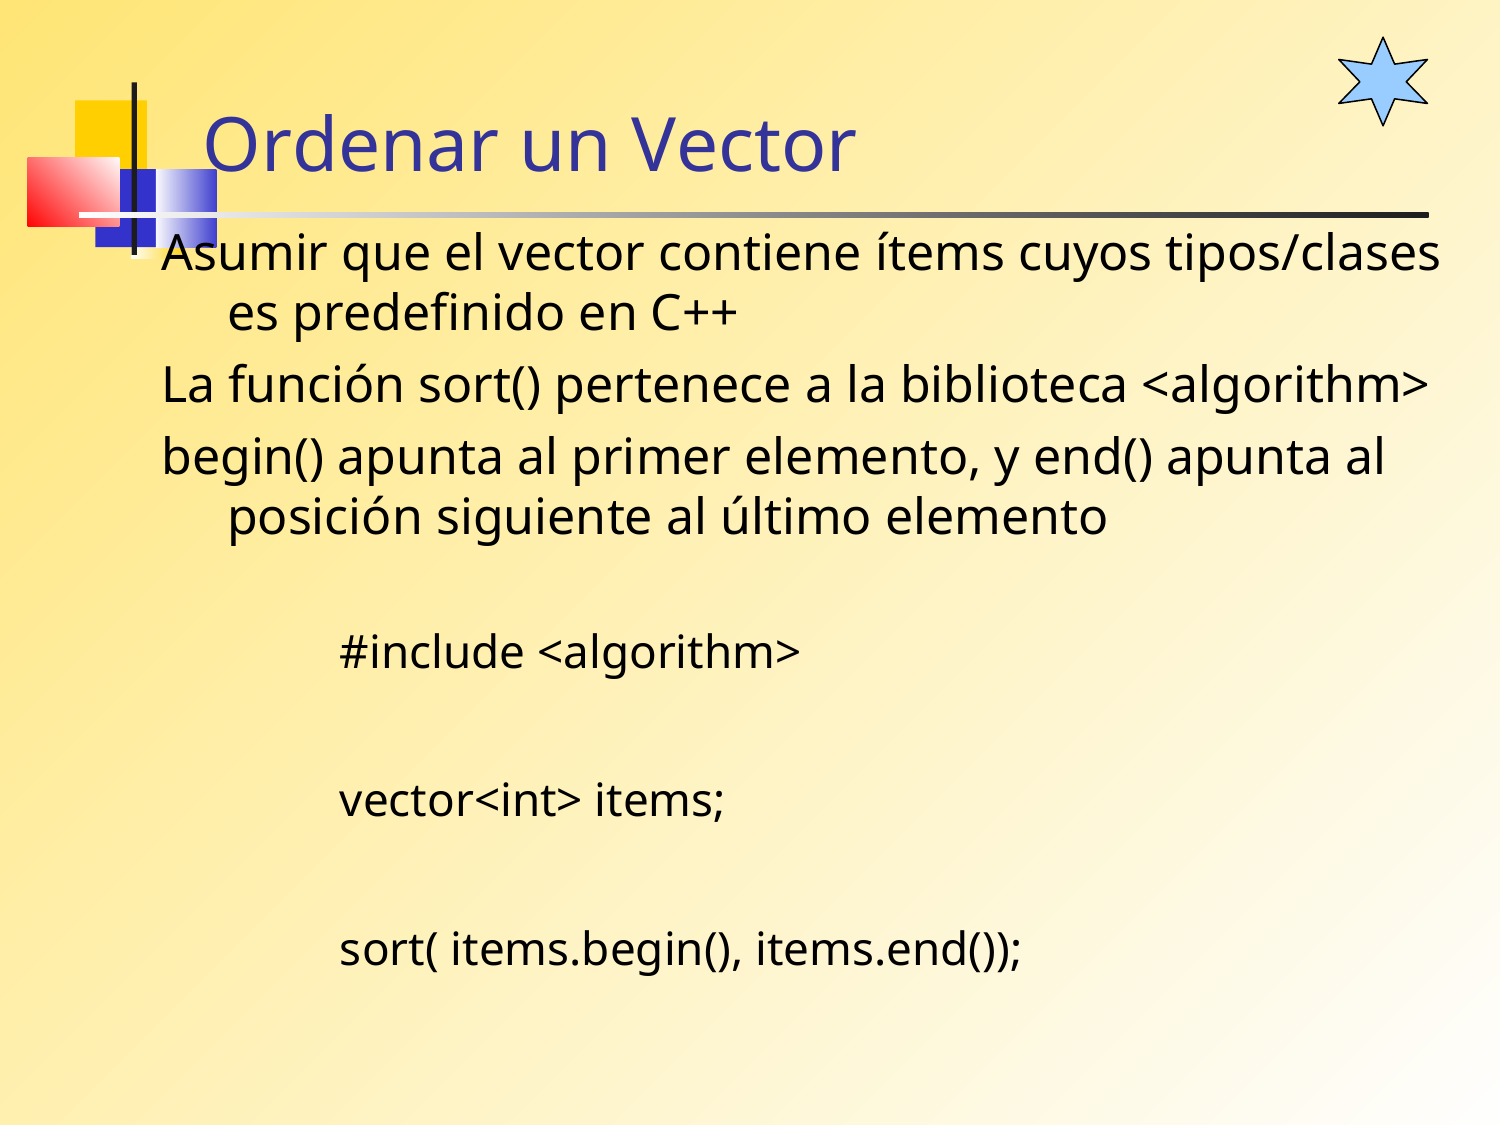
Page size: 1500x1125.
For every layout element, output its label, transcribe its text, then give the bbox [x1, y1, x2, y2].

list #include <algorithm> vector<int> items; sort( items.begin(), items.end()); [324, 612, 1425, 1075]
title Ordenar un Vector [187, 37, 1466, 201]
text_box [1338, 37, 1428, 126]
text_box Asumir que el vector contiene ítems cuyos tipos/clases es predefinido en C++ La función sort() pertenece a la biblioteca <algorithm> begin() apunta al primer elemento, y end() apunta al posición siguiente al último elemento [137, 212, 1463, 553]
